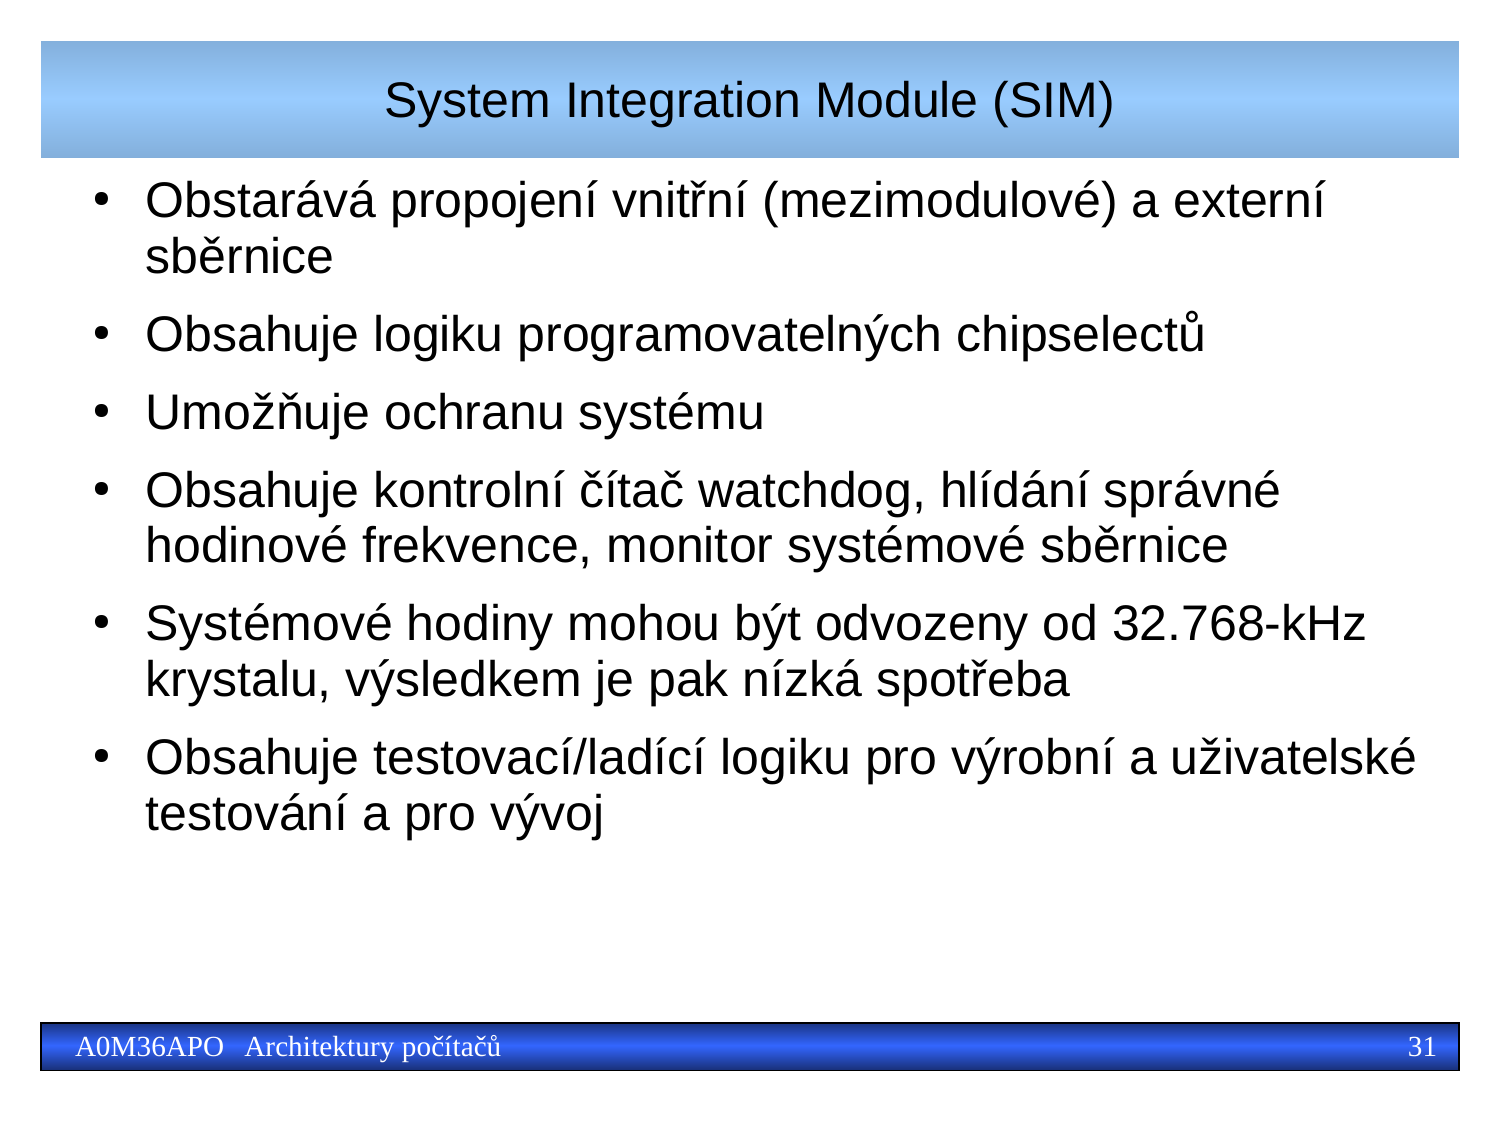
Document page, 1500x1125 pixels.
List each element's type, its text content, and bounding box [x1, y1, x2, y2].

title System Integration Module (SIM) [41, 41, 1459, 158]
list Obstarává propojení vnitřní (mezimodulové) a externí sběrnice Obsahuje logiku programovatelných chipselectů Umožňuje ochranu systému Obsahuje kontrolní čítač watchdog, hlídání správné hodinové frekvence, monitor systémové sběrnice Systémové hodiny mohou být odvozeny od 32.768-kHz krystalu, výsledkem je pak nízká spotřeba Obsahuje testovací/ladící logiku pro výrobní a uživatelské testování a pro vývoj [75, 172, 1426, 916]
